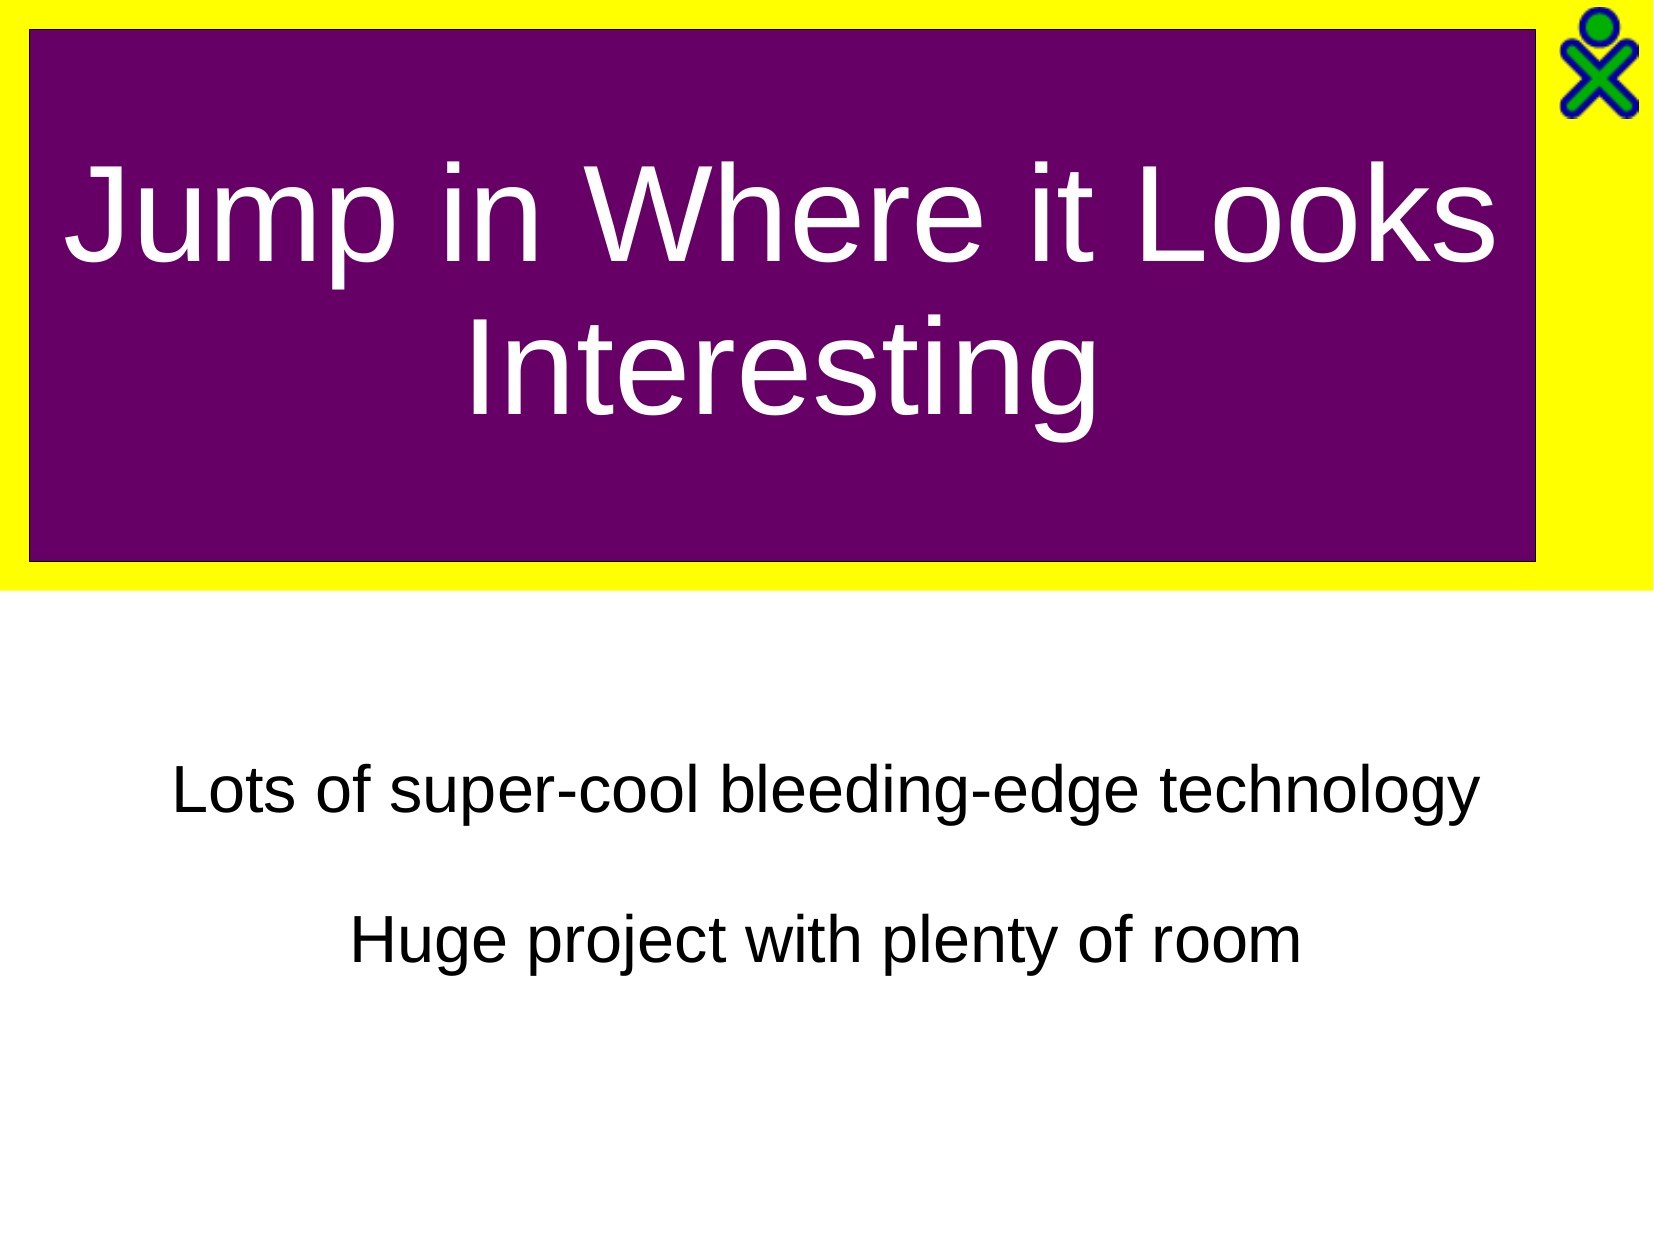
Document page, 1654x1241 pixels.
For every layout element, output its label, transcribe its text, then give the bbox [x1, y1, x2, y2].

subtitle Lots of super-cool bleeding-edge technology Huge project with plenty of room [82, 627, 1571, 1102]
picture [1559, 7, 1639, 119]
title Jump in Where it Looks Interesting [59, 56, 1506, 525]
